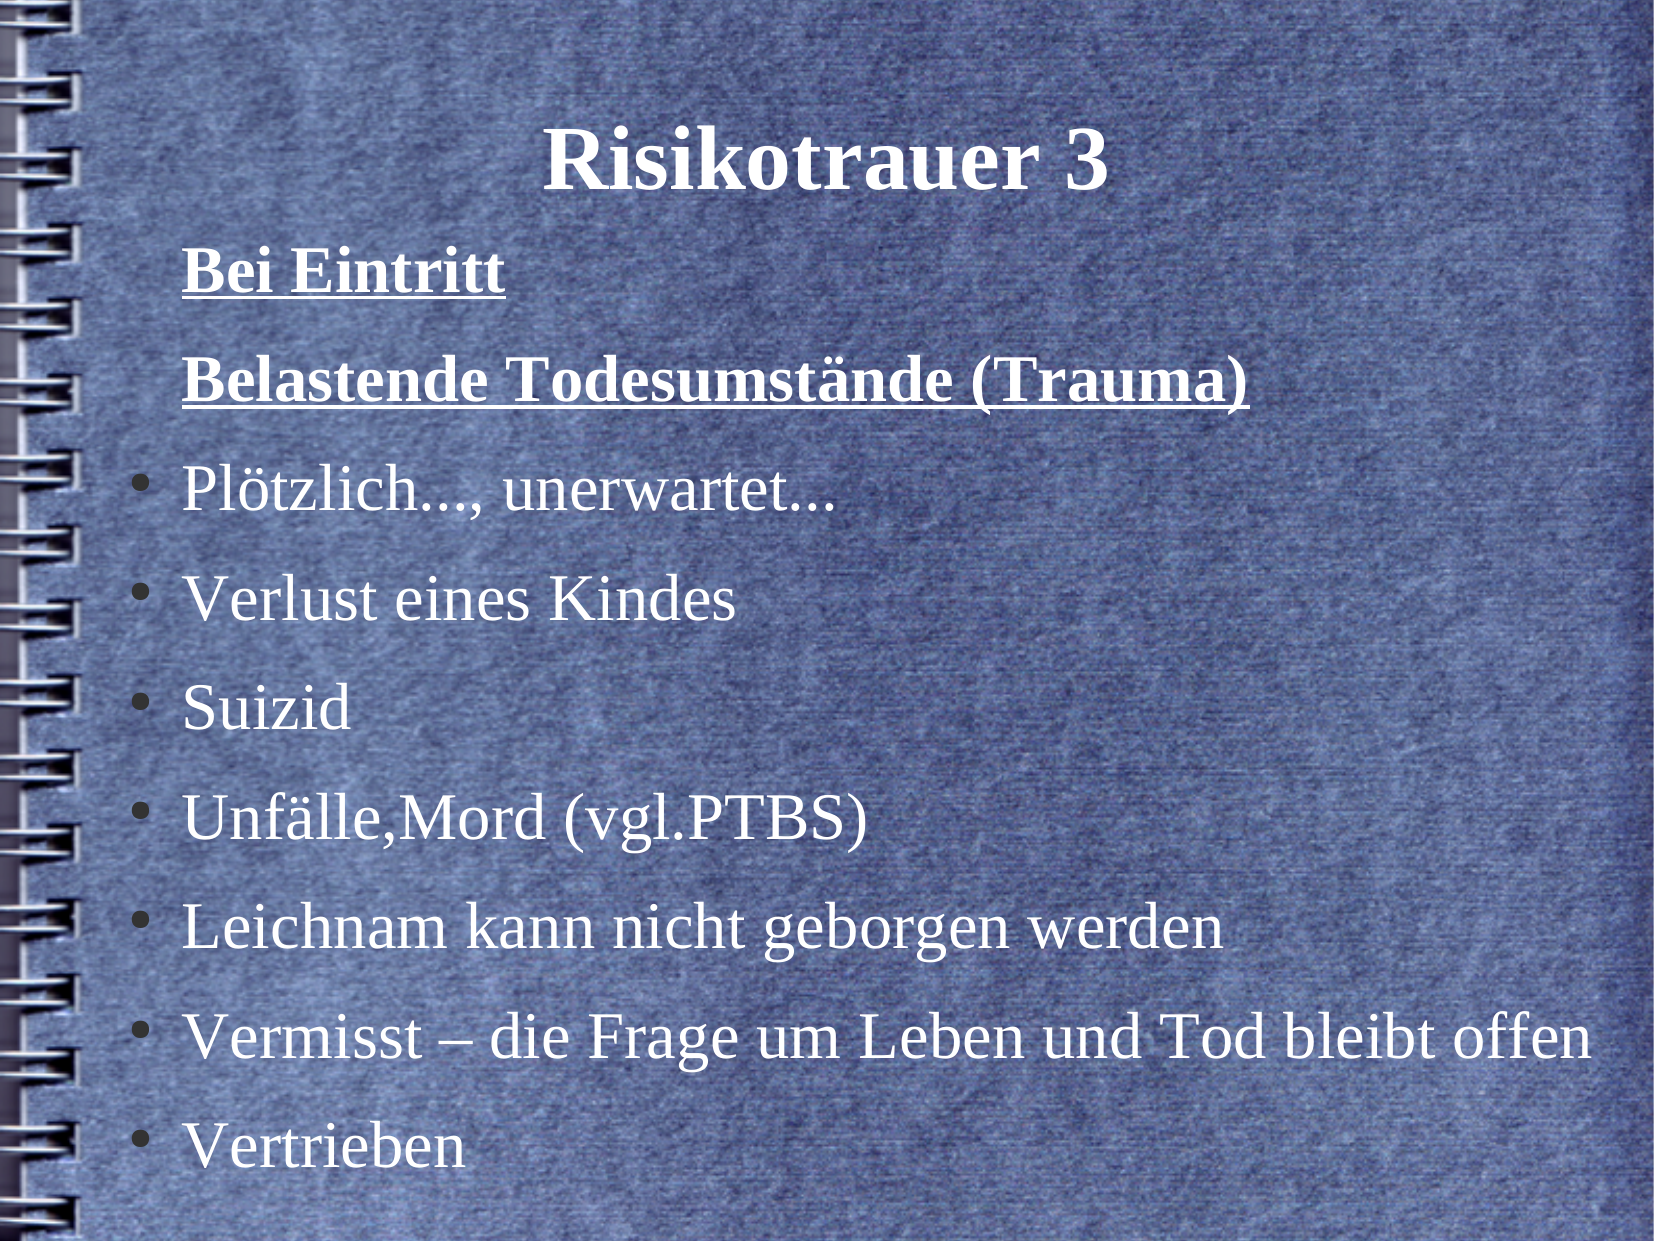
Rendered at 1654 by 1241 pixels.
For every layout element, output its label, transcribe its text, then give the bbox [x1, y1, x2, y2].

title Risikotrauer 3 [82, 56, 1571, 250]
picture [0, 0, 1654, 1241]
list Bei Eintritt Belastende Todesumstände (Trauma) Plötzlich..., unerwartet... Verlust eines Kindes Suizid Unfälle,Mord (vgl.PTBS) Leichnam kann nicht geborgen werden Vermisst – die Frage um Leben und Tod bleibt offen Vertrieben [93, 225, 1654, 1183]
